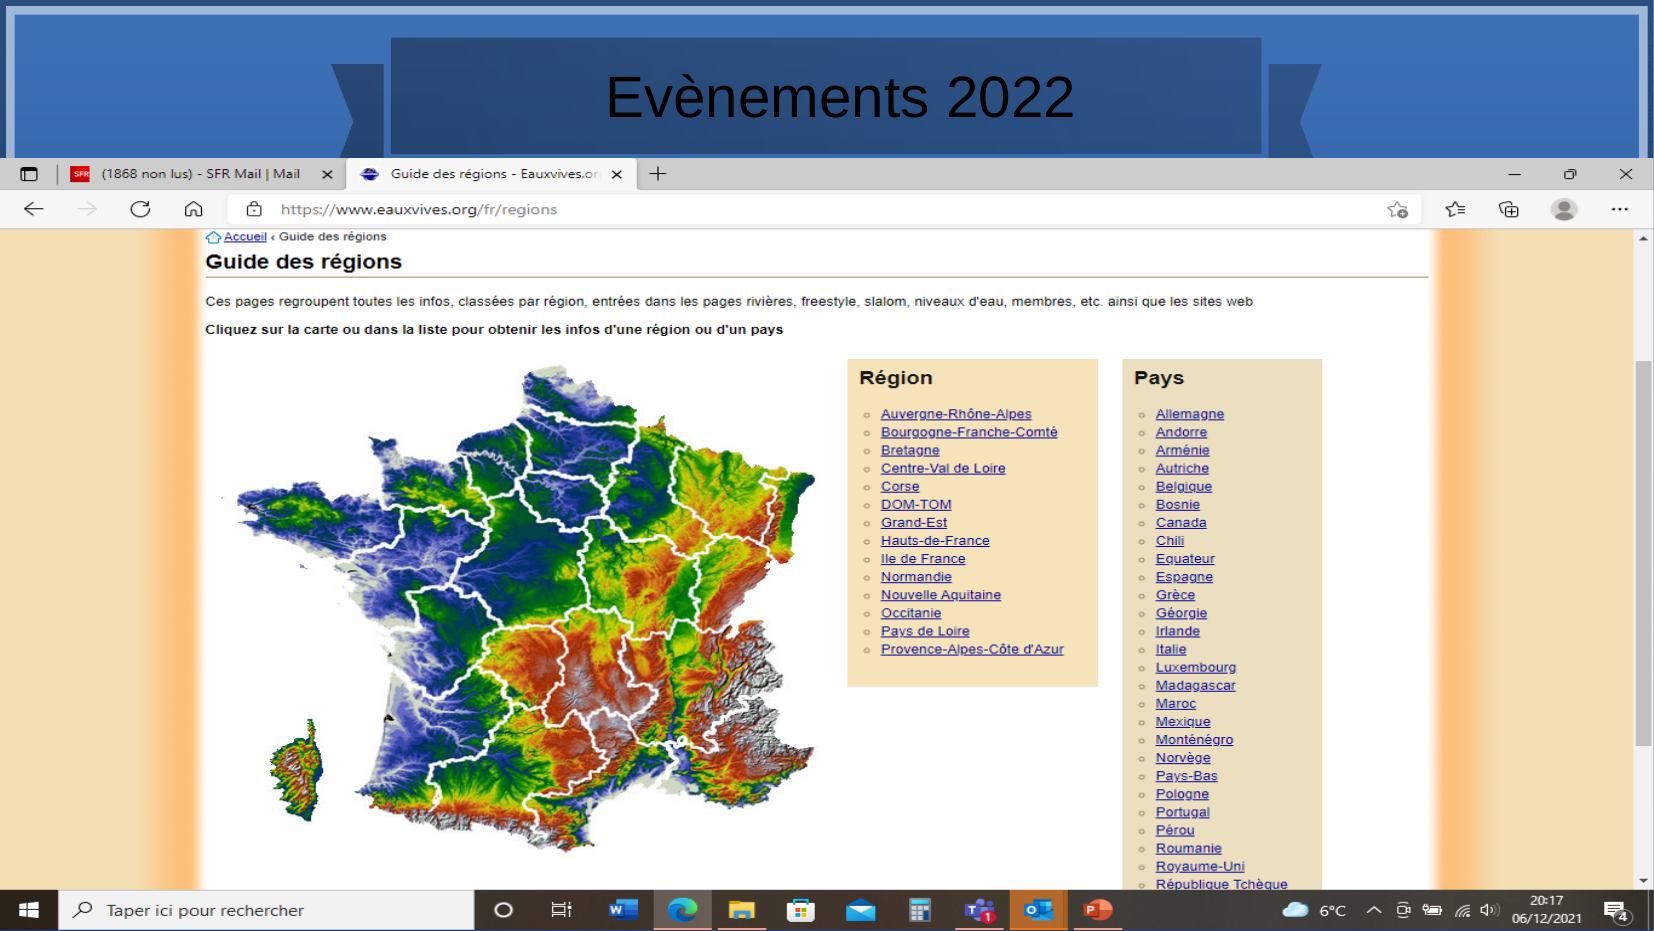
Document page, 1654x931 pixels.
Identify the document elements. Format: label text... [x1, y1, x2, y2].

picture [0, 158, 1654, 930]
title Evènements 2022 [389, 59, 1293, 130]
